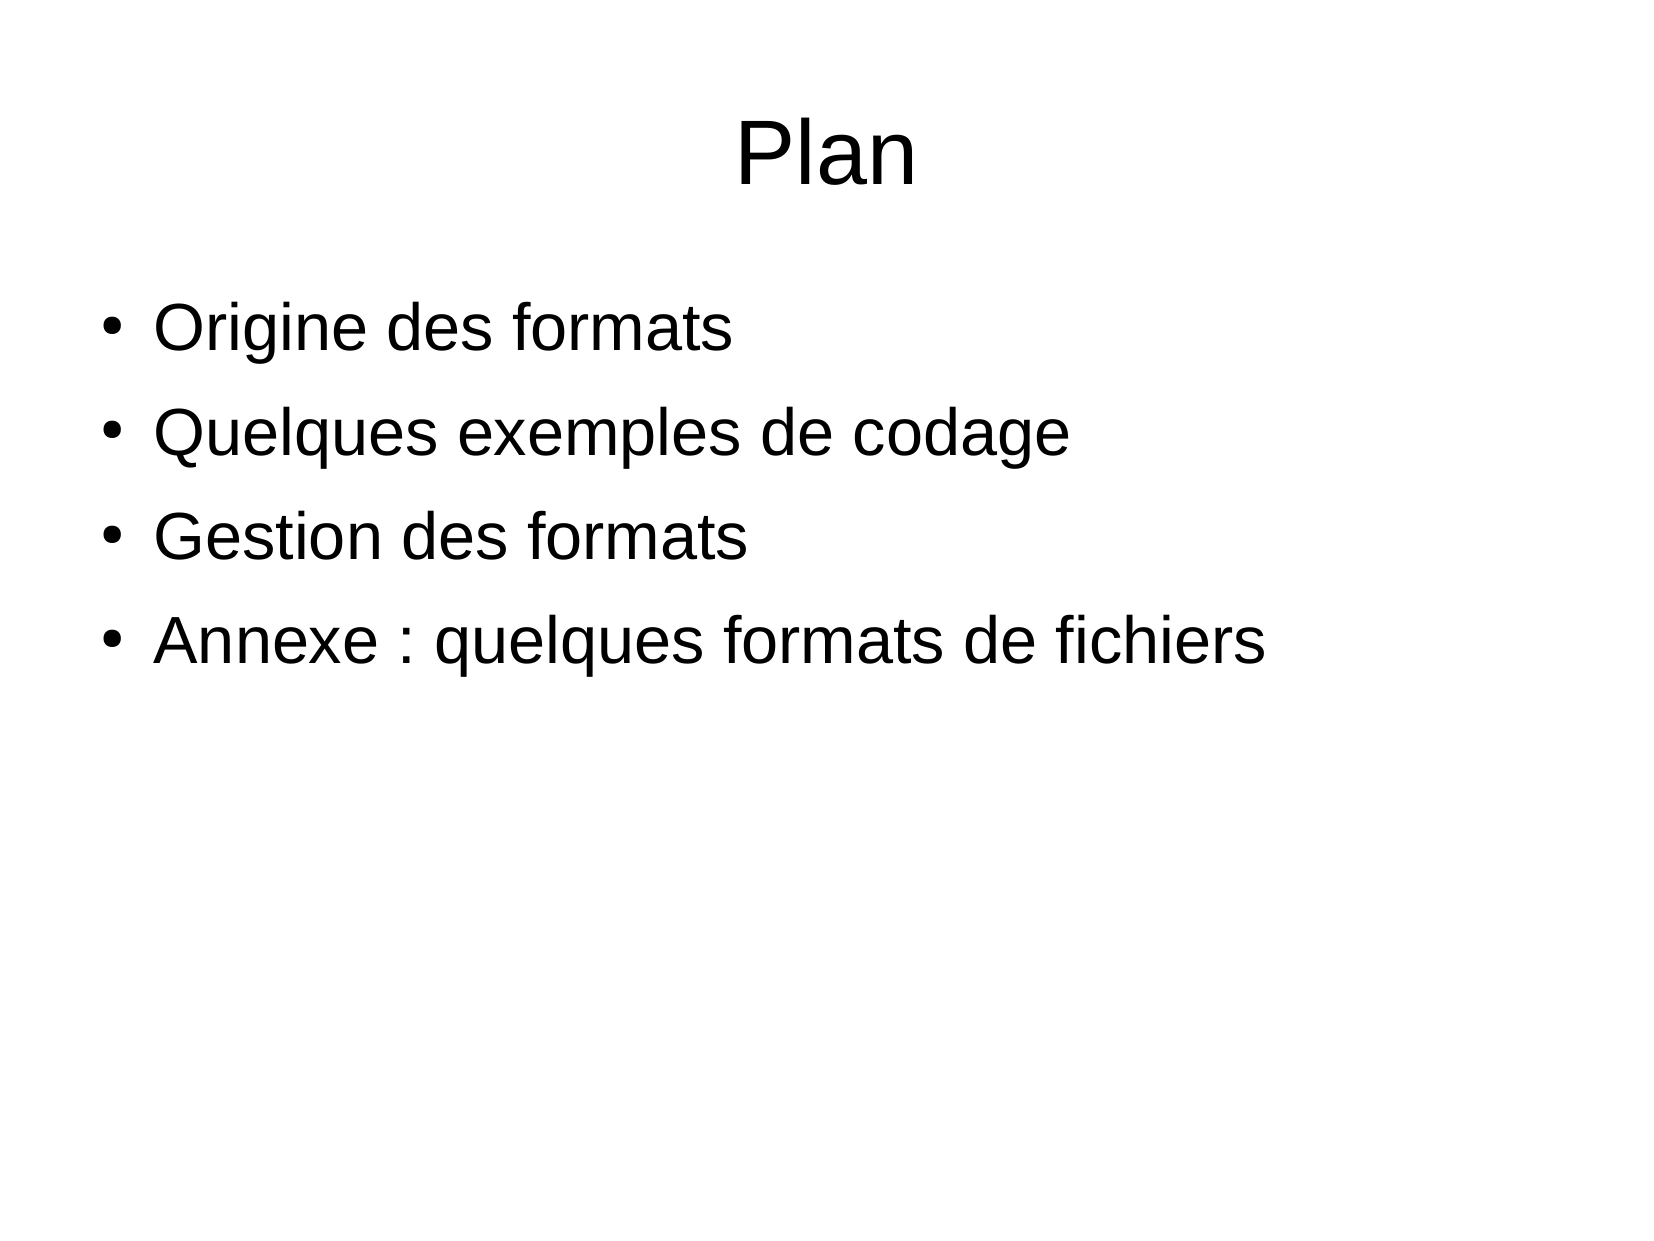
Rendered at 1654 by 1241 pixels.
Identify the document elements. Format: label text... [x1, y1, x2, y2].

list Origine des formats Quelques exemples de codage Gestion des formats Annexe : quelques formats de fichiers [82, 290, 1571, 1109]
title Plan [82, 49, 1571, 257]
